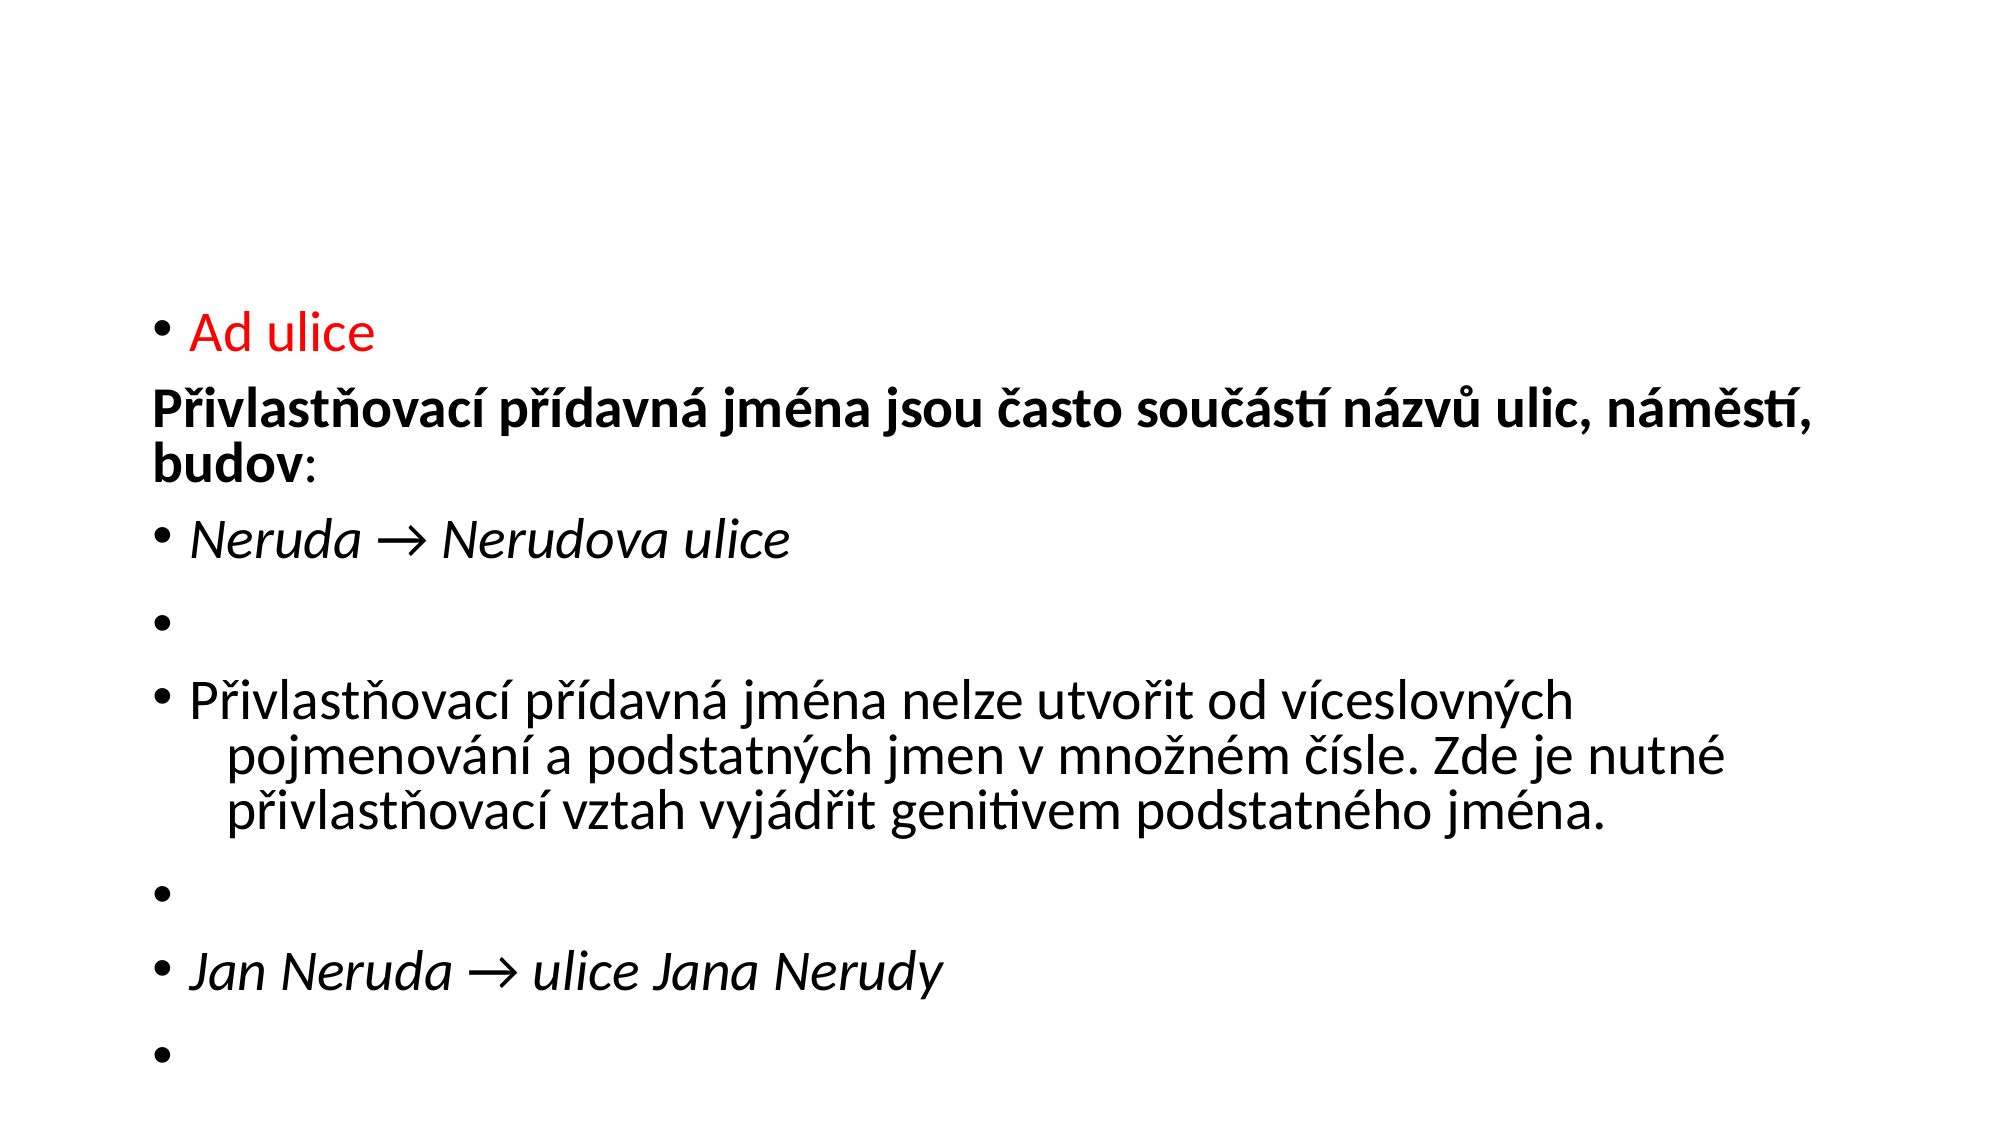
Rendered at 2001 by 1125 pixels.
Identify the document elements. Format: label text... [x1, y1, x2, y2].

list Ad ulice Přivlastňovací přídavná jména jsou často součástí názvů ulic, náměstí, budov: Neruda → Nerudova ulice Přivlastňovací přídavná jména nelze utvořit od víceslovných pojmenování a podstatných jmen v množném čísle. Zde je nutné přivlastňovací vztah vyjádřit genitivem podstatného jména. Jan Neruda → ulice Jana Nerudy [137, 299, 1863, 1014]
